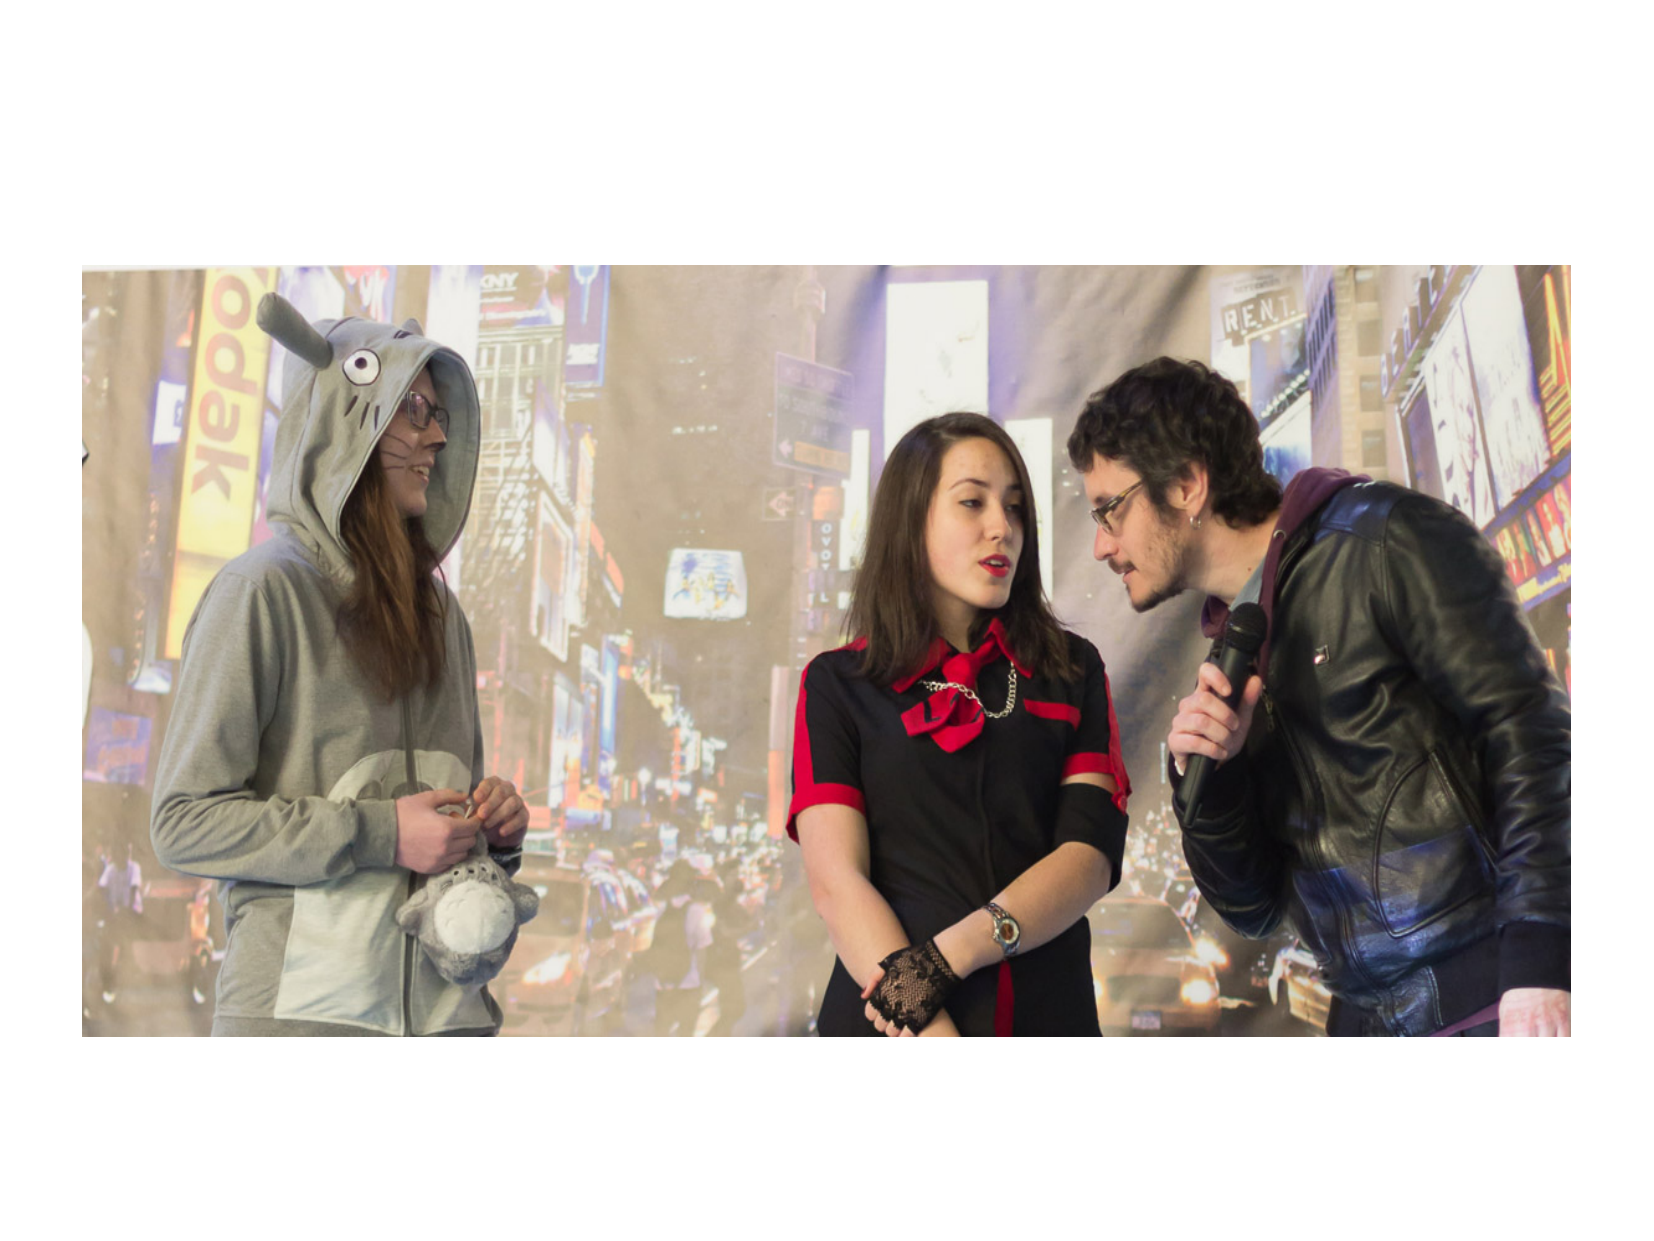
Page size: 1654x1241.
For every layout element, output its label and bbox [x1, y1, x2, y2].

picture [82, 265, 1571, 1037]
